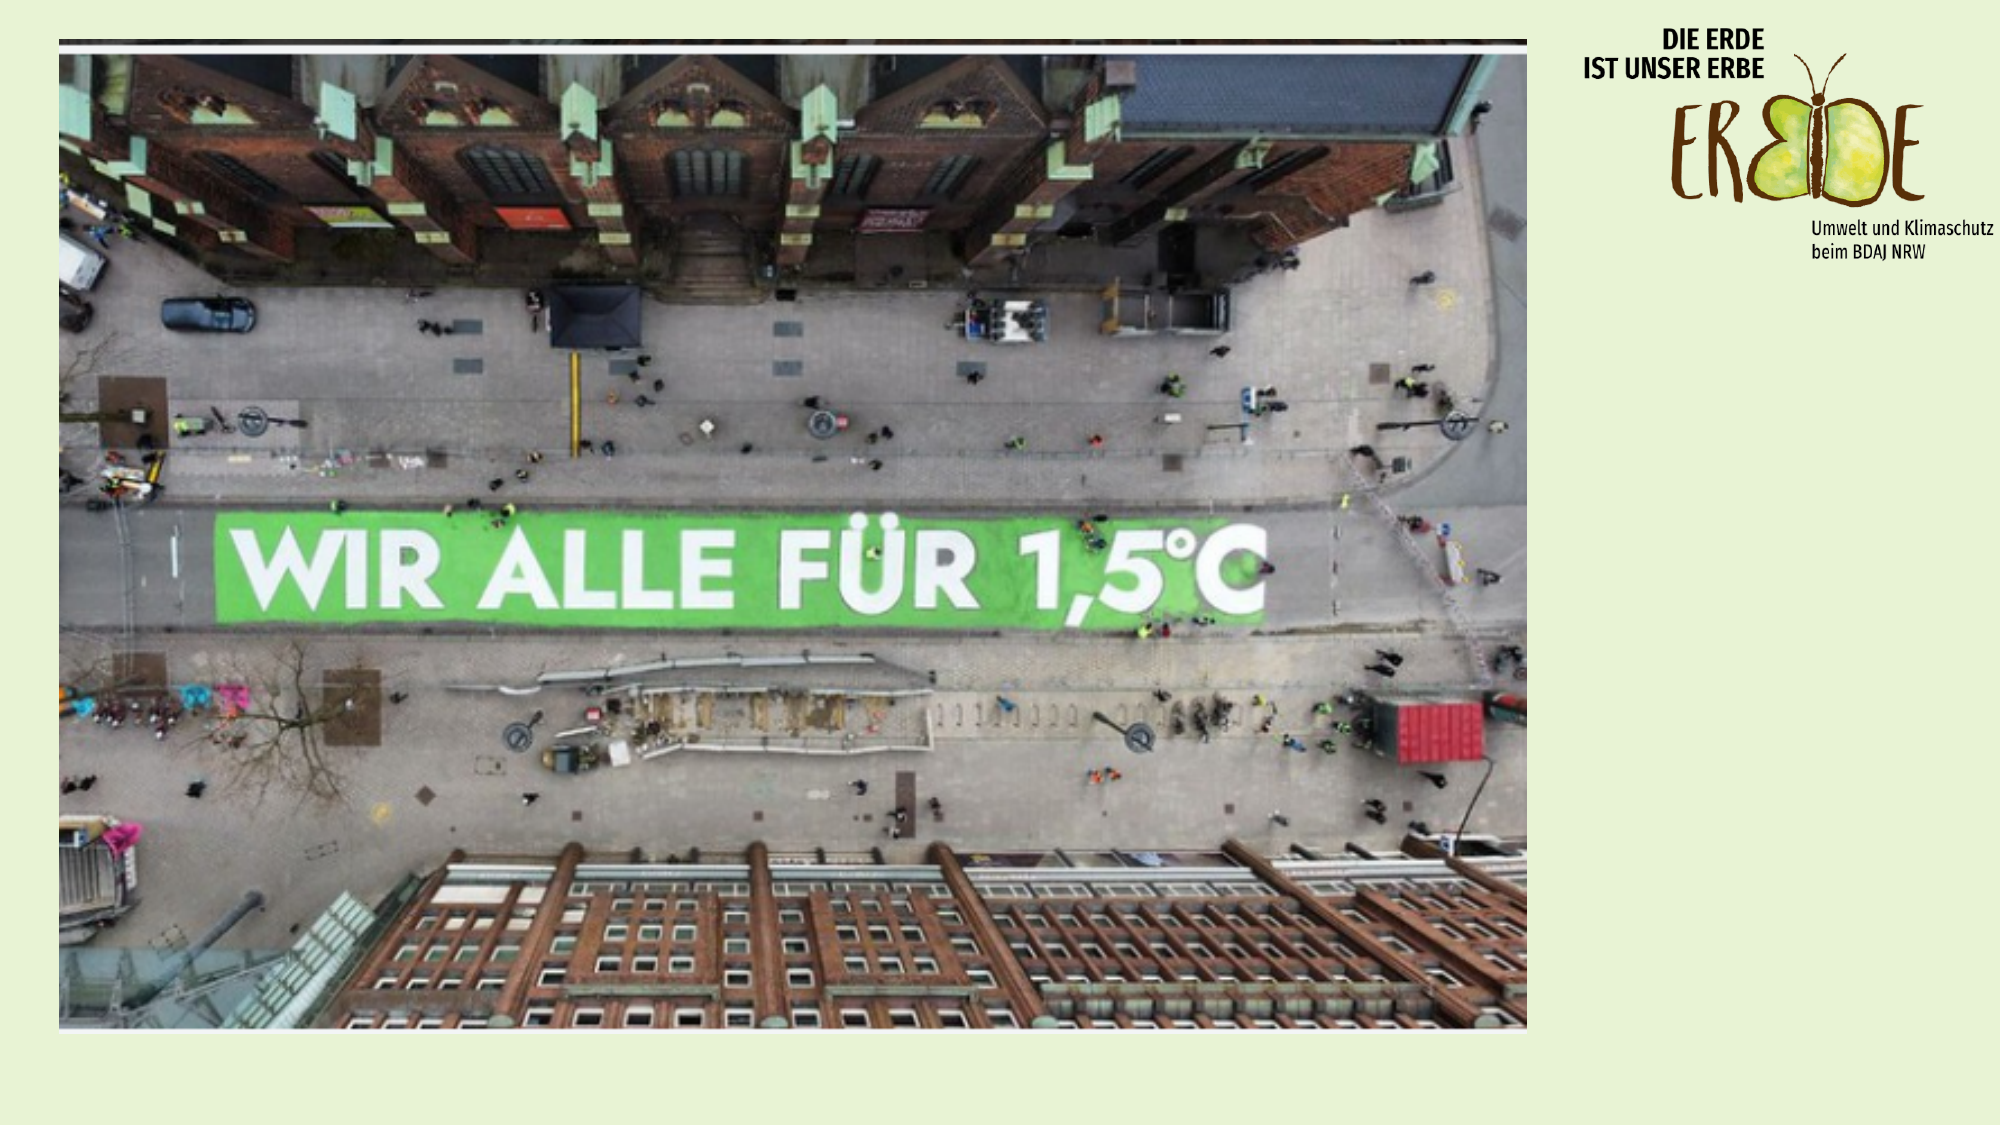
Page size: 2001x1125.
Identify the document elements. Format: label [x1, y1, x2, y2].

picture [59, 39, 1527, 1034]
